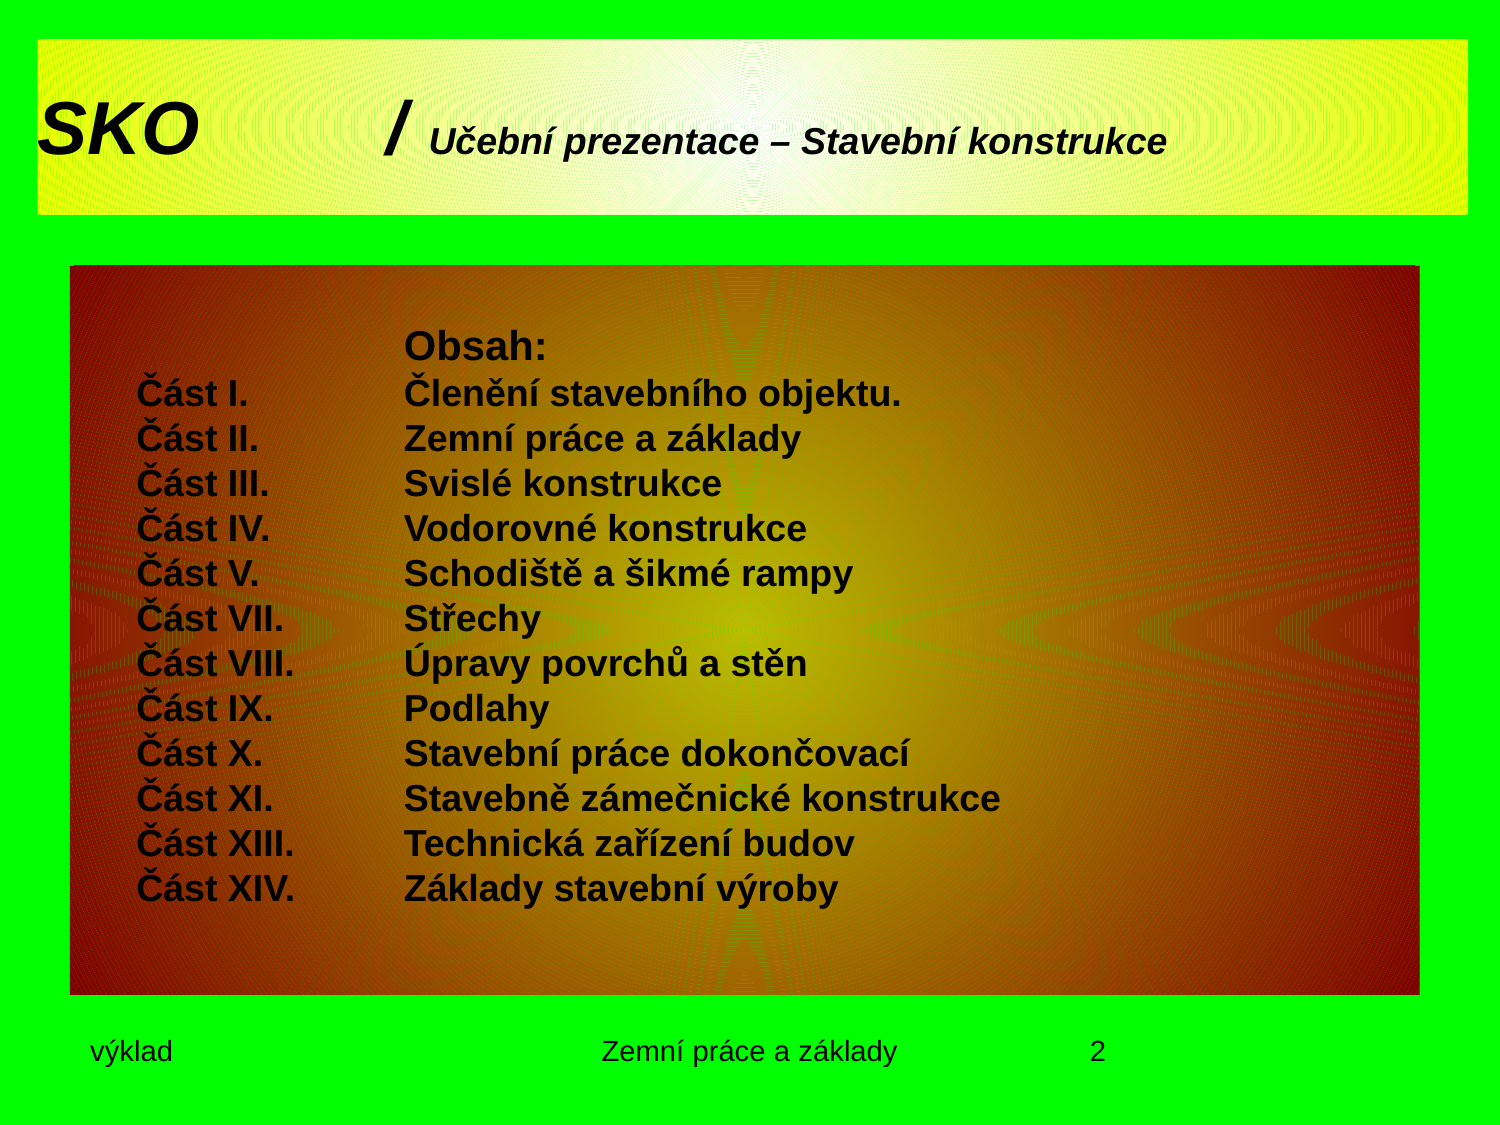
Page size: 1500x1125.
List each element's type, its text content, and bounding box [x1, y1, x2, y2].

text_box Obsah: Část I. Členění stavebního objektu. Část II. Zemní práce a základy Část III. Svislé konstrukce Část IV. Vodorovné konstrukce Část V. Schodiště a šikmé rampy Část VII. Střechy Část VIII. Úpravy povrchů a stěn Část IX. Podlahy Část X. Stavební práce dokončovací Část XI. Stavebně zámečnické konstrukce Část XIII. Technická zařízení budov Část XIV. Základy stavební výroby [69, 265, 1420, 995]
text_box SKO / Učební prezentace – Stavební konstrukce [38, 40, 1468, 214]
text_box [1074, 1024, 1426, 1103]
text_box výklad [75, 1024, 426, 1103]
text_box Zemní práce a základy [512, 1024, 988, 1103]
